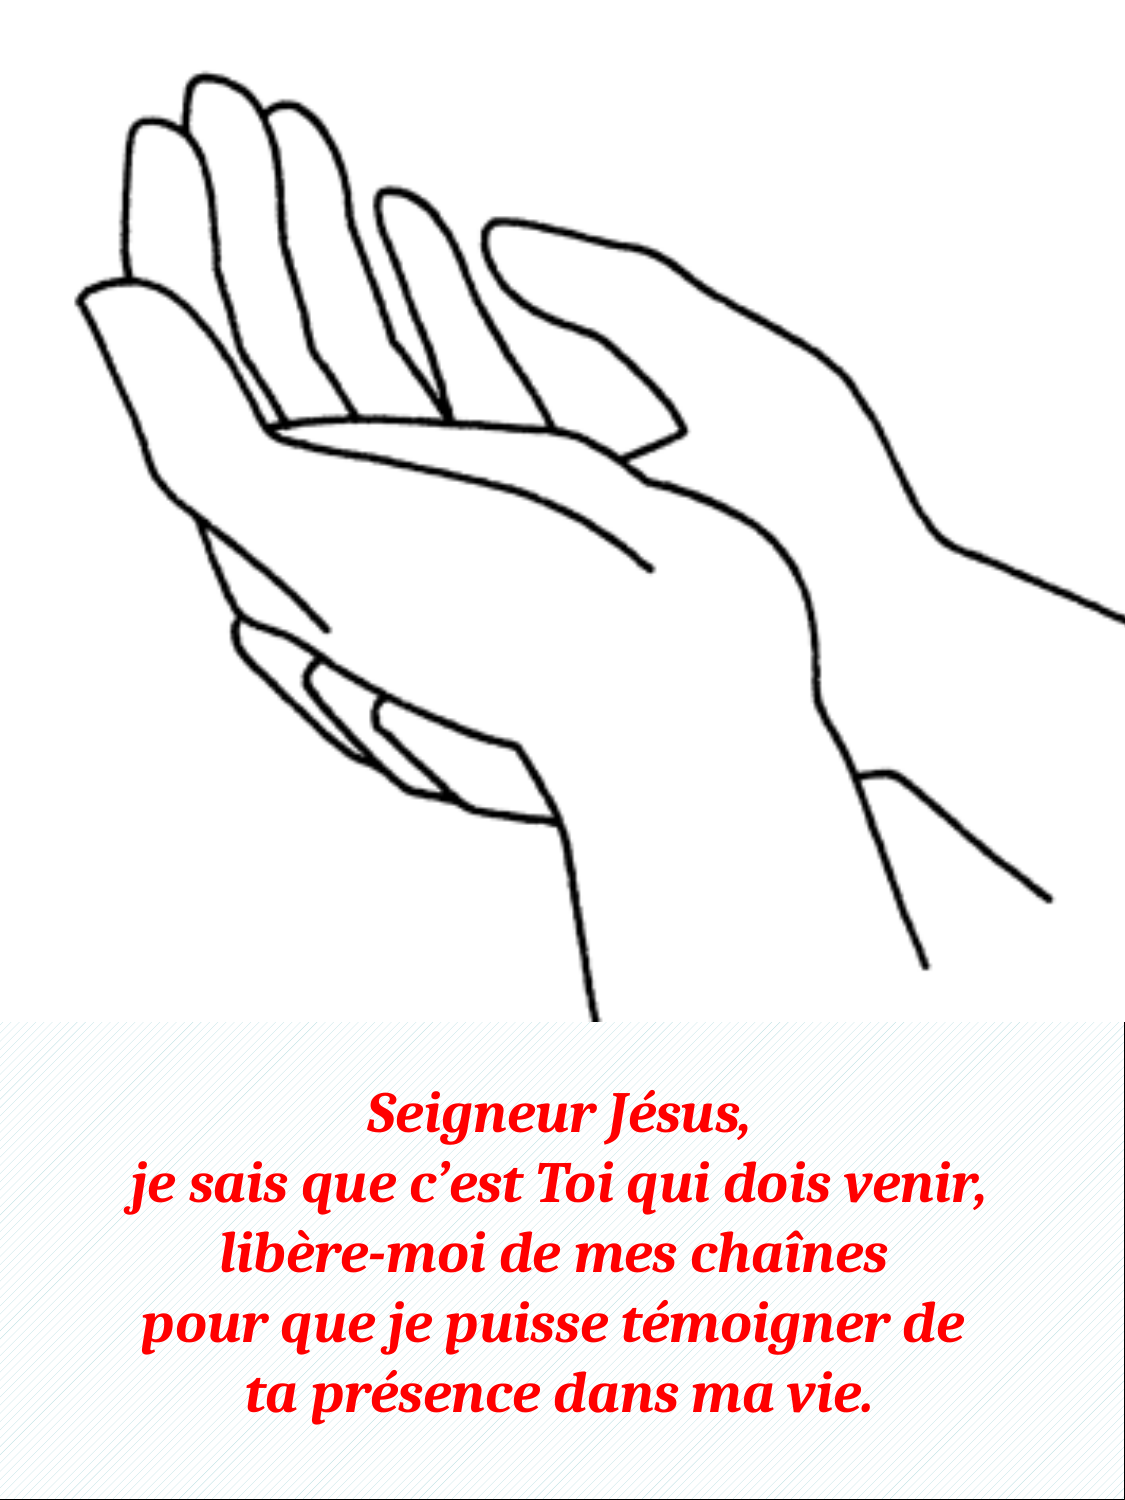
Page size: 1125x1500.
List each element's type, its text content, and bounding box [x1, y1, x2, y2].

text_box Seigneur Jésus, je sais que c’est Toi qui dois venir, libère-moi de mes chaînes pour que je puisse témoigner de ta présence dans ma vie. [0, 1022, 1125, 1500]
picture [0, 0, 1125, 1022]
